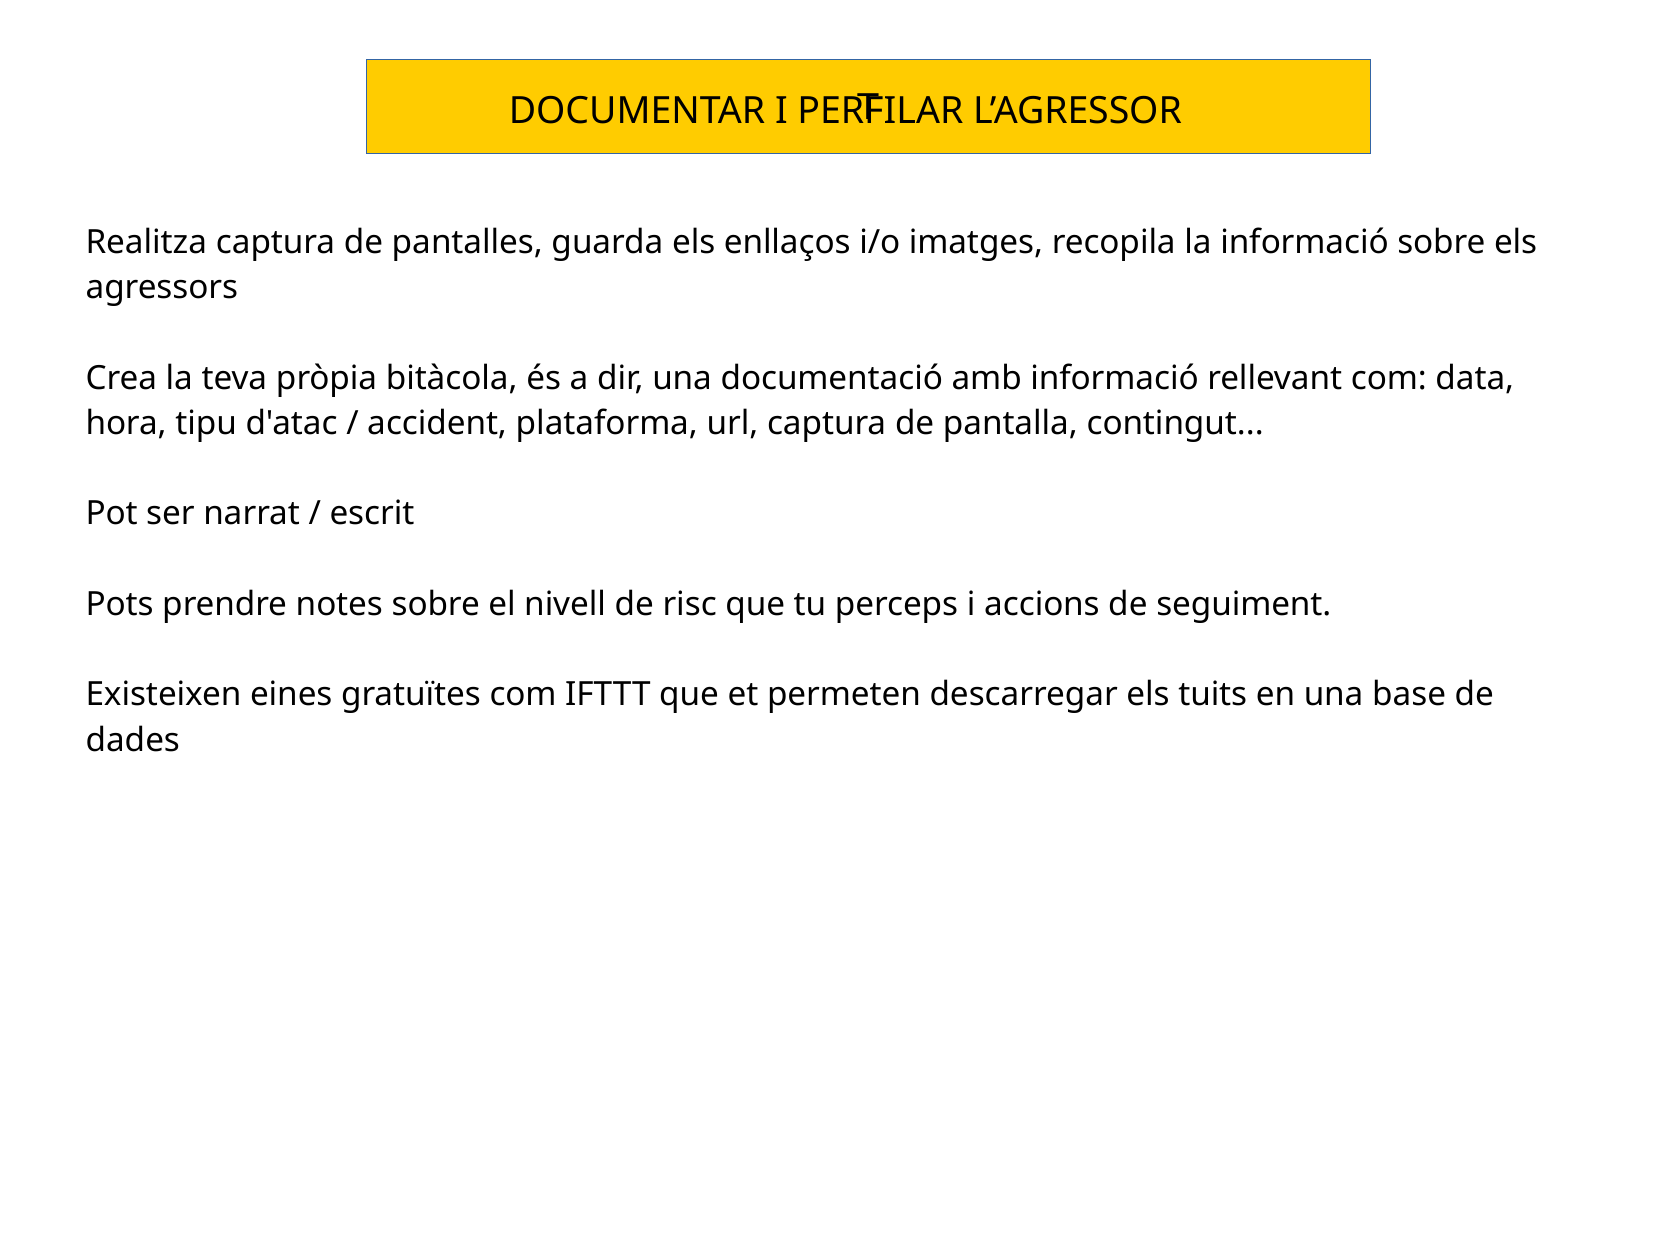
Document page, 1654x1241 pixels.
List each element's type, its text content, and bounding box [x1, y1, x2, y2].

text_box T [366, 59, 1371, 154]
text_box Realitza captura de pantalles, guarda els enllaços i/o imatges, recopila la informació sobre els agressors Crea la teva pròpia bitàcola, és a dir, una documentació amb informació rellevant com: data, hora, tipu d'atac / accident, plataforma, url, captura de pantalla, contingut... Pot ser narrat / escrit Pots prendre notes sobre el nivell de risc que tu perceps i accions de seguiment. Existeixen eines gratuïtes com IFTTT que et permeten descarregar els tuits en una base de dades [70, 165, 1583, 724]
text_box DOCUMENTAR I PERFILAR L’AGRESSOR [494, 75, 1248, 142]
